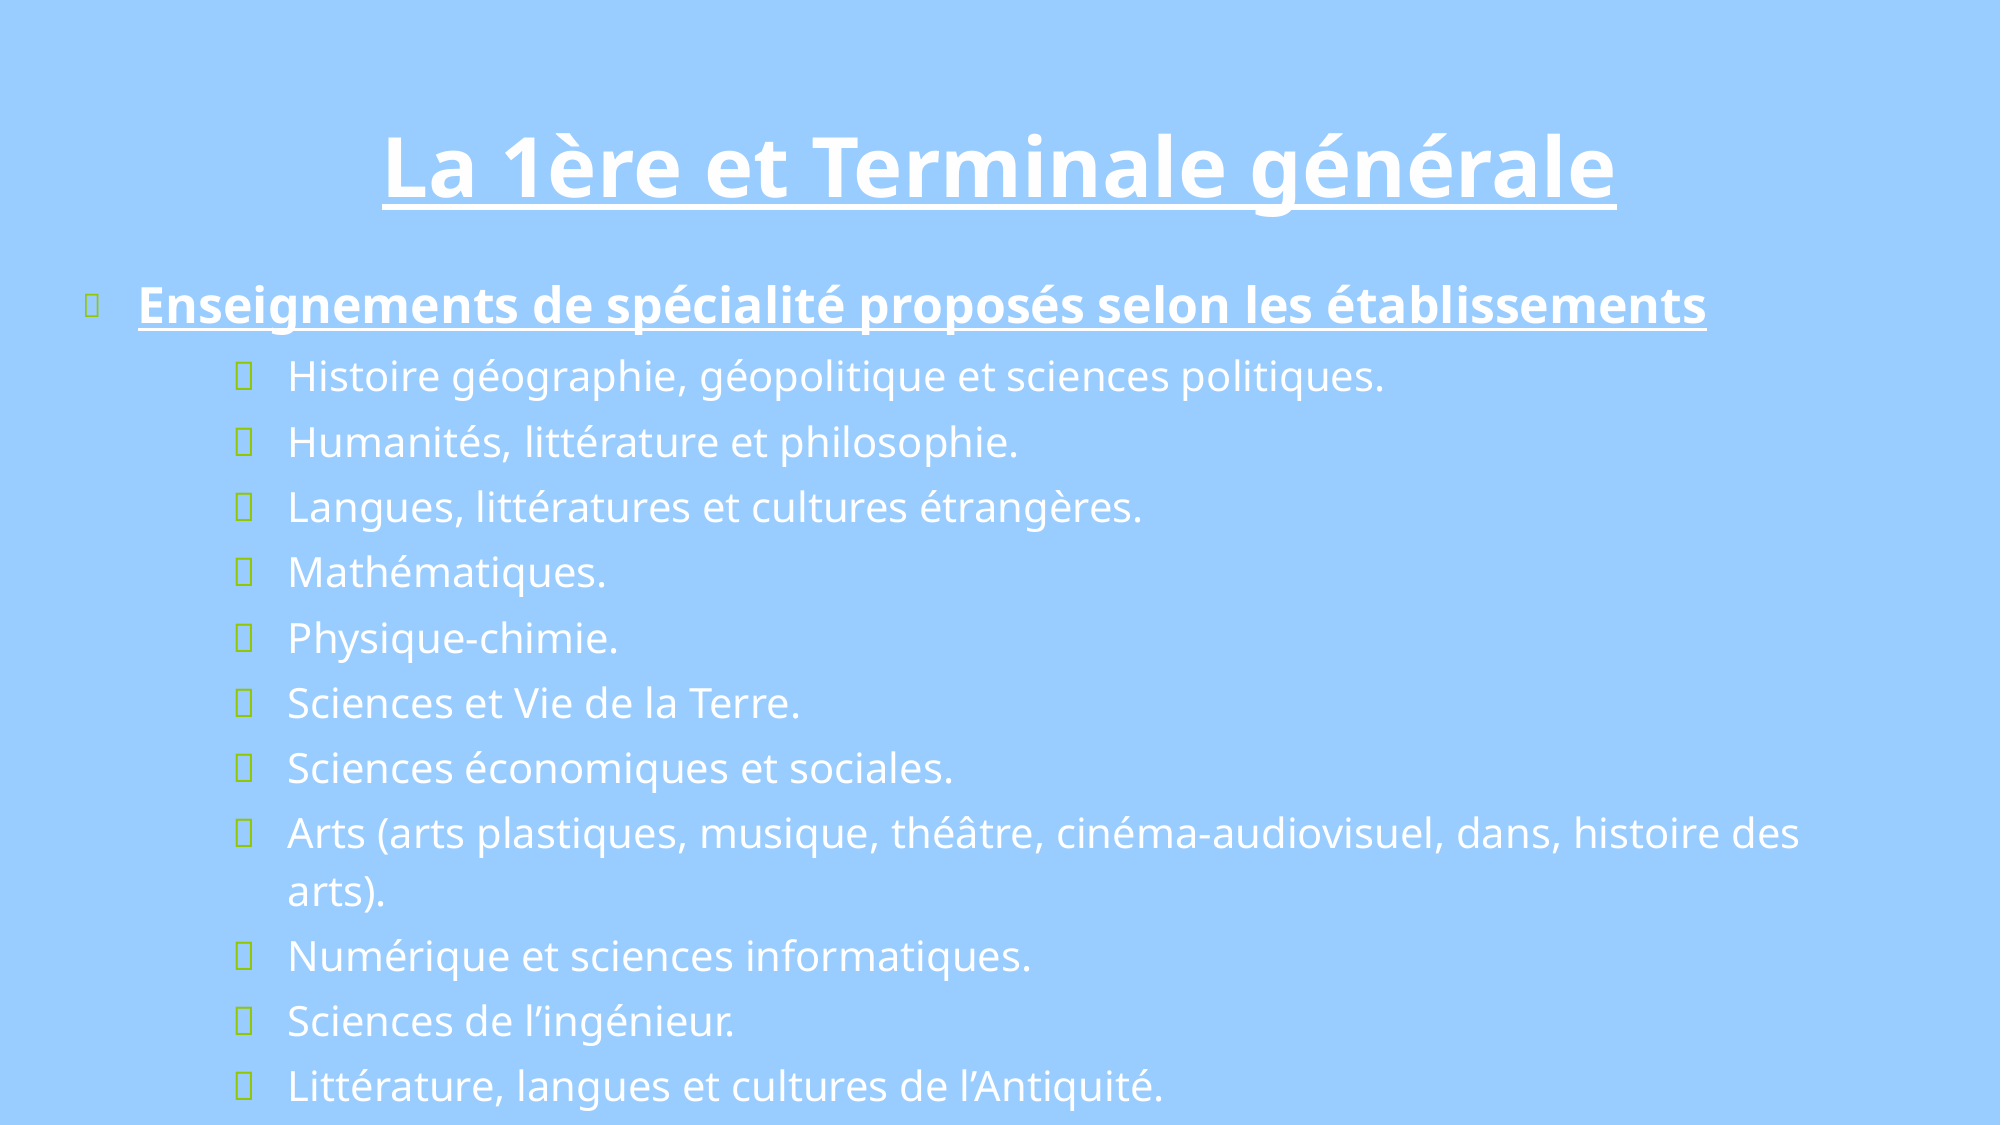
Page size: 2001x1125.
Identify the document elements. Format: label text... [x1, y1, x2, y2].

text_box Enseignements de spécialité proposés selon les établissements Histoire géographie, géopolitique et sciences politiques. Humanités, littérature et philosophie. Langues, littératures et cultures étrangères. Mathématiques. Physique-chimie. Sciences et Vie de la Terre. Sciences économiques et sociales. Arts (arts plastiques, musique, théâtre, cinéma-audiovisuel, dans, histoire des arts). Numérique et sciences informatiques. Sciences de l’ingénieur. Littérature, langues et cultures de l’Antiquité. Biologie écologie (lycées agricoles uniquement). [66, 263, 1867, 1007]
text_box La 1ère et Terminale générale [187, 101, 1812, 201]
